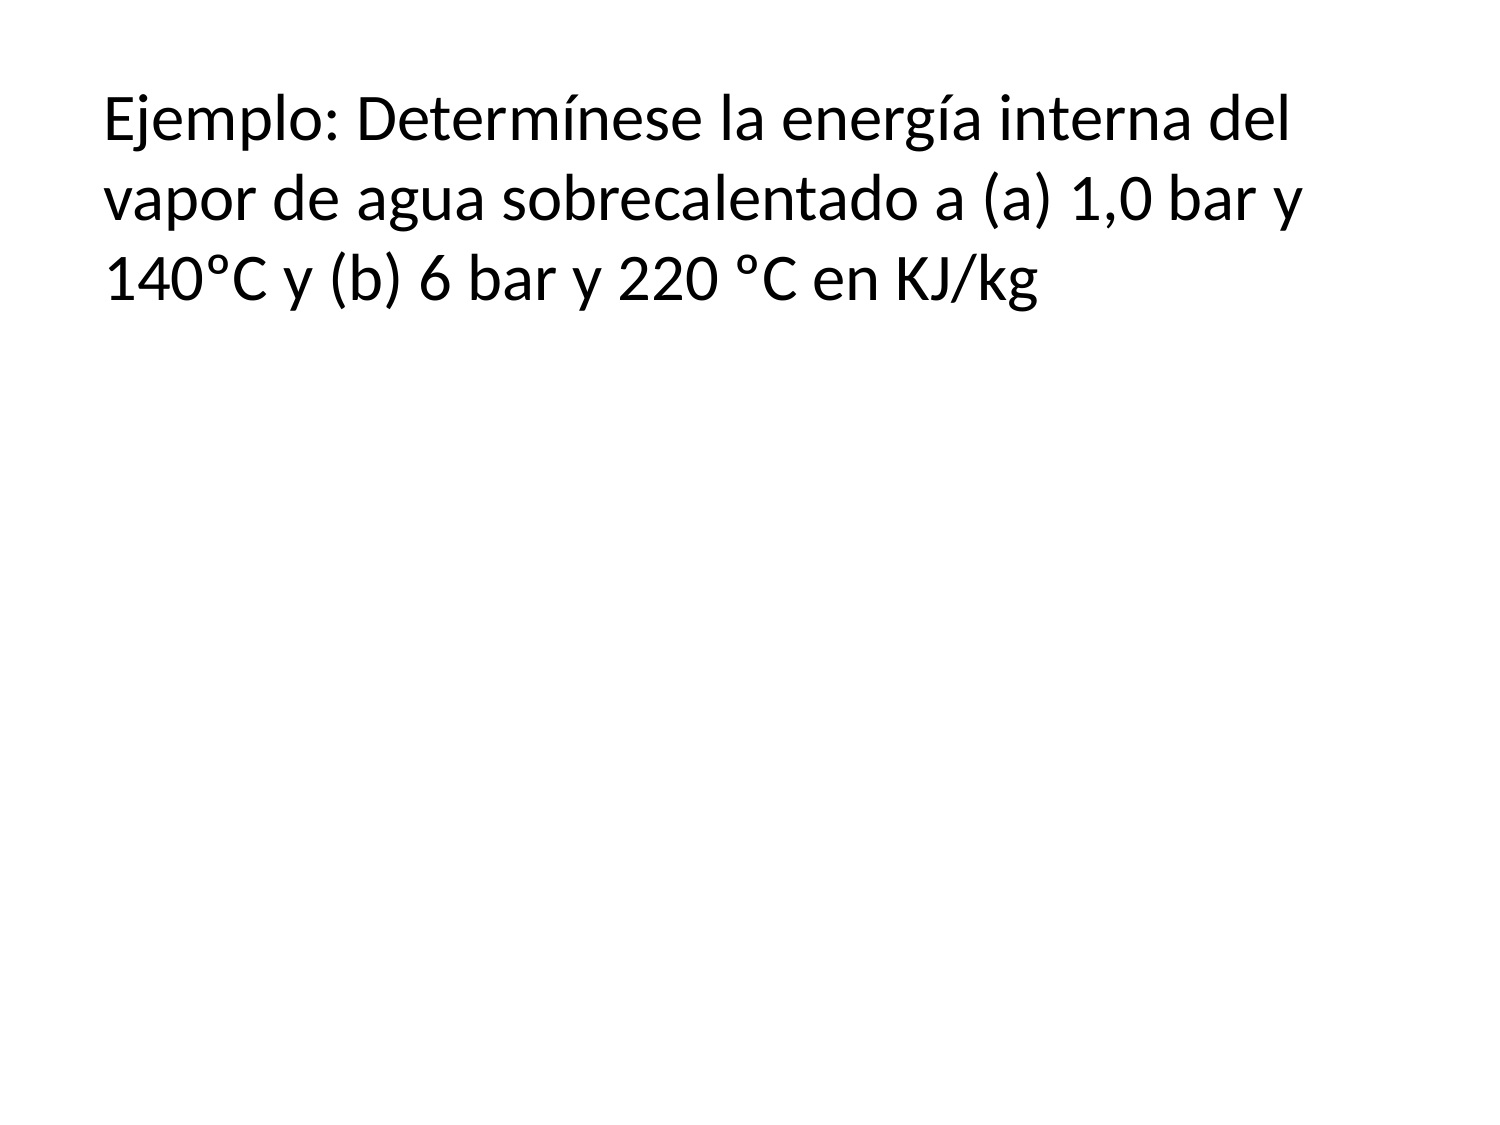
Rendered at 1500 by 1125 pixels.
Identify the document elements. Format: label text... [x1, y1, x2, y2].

list Ejemplo: Determínese la energía interna del vapor de agua sobrecalentado a (a) 1,0 bar y 140ºC y (b) 6 bar y 220 ºC en KJ/kg [88, 66, 1473, 190]
